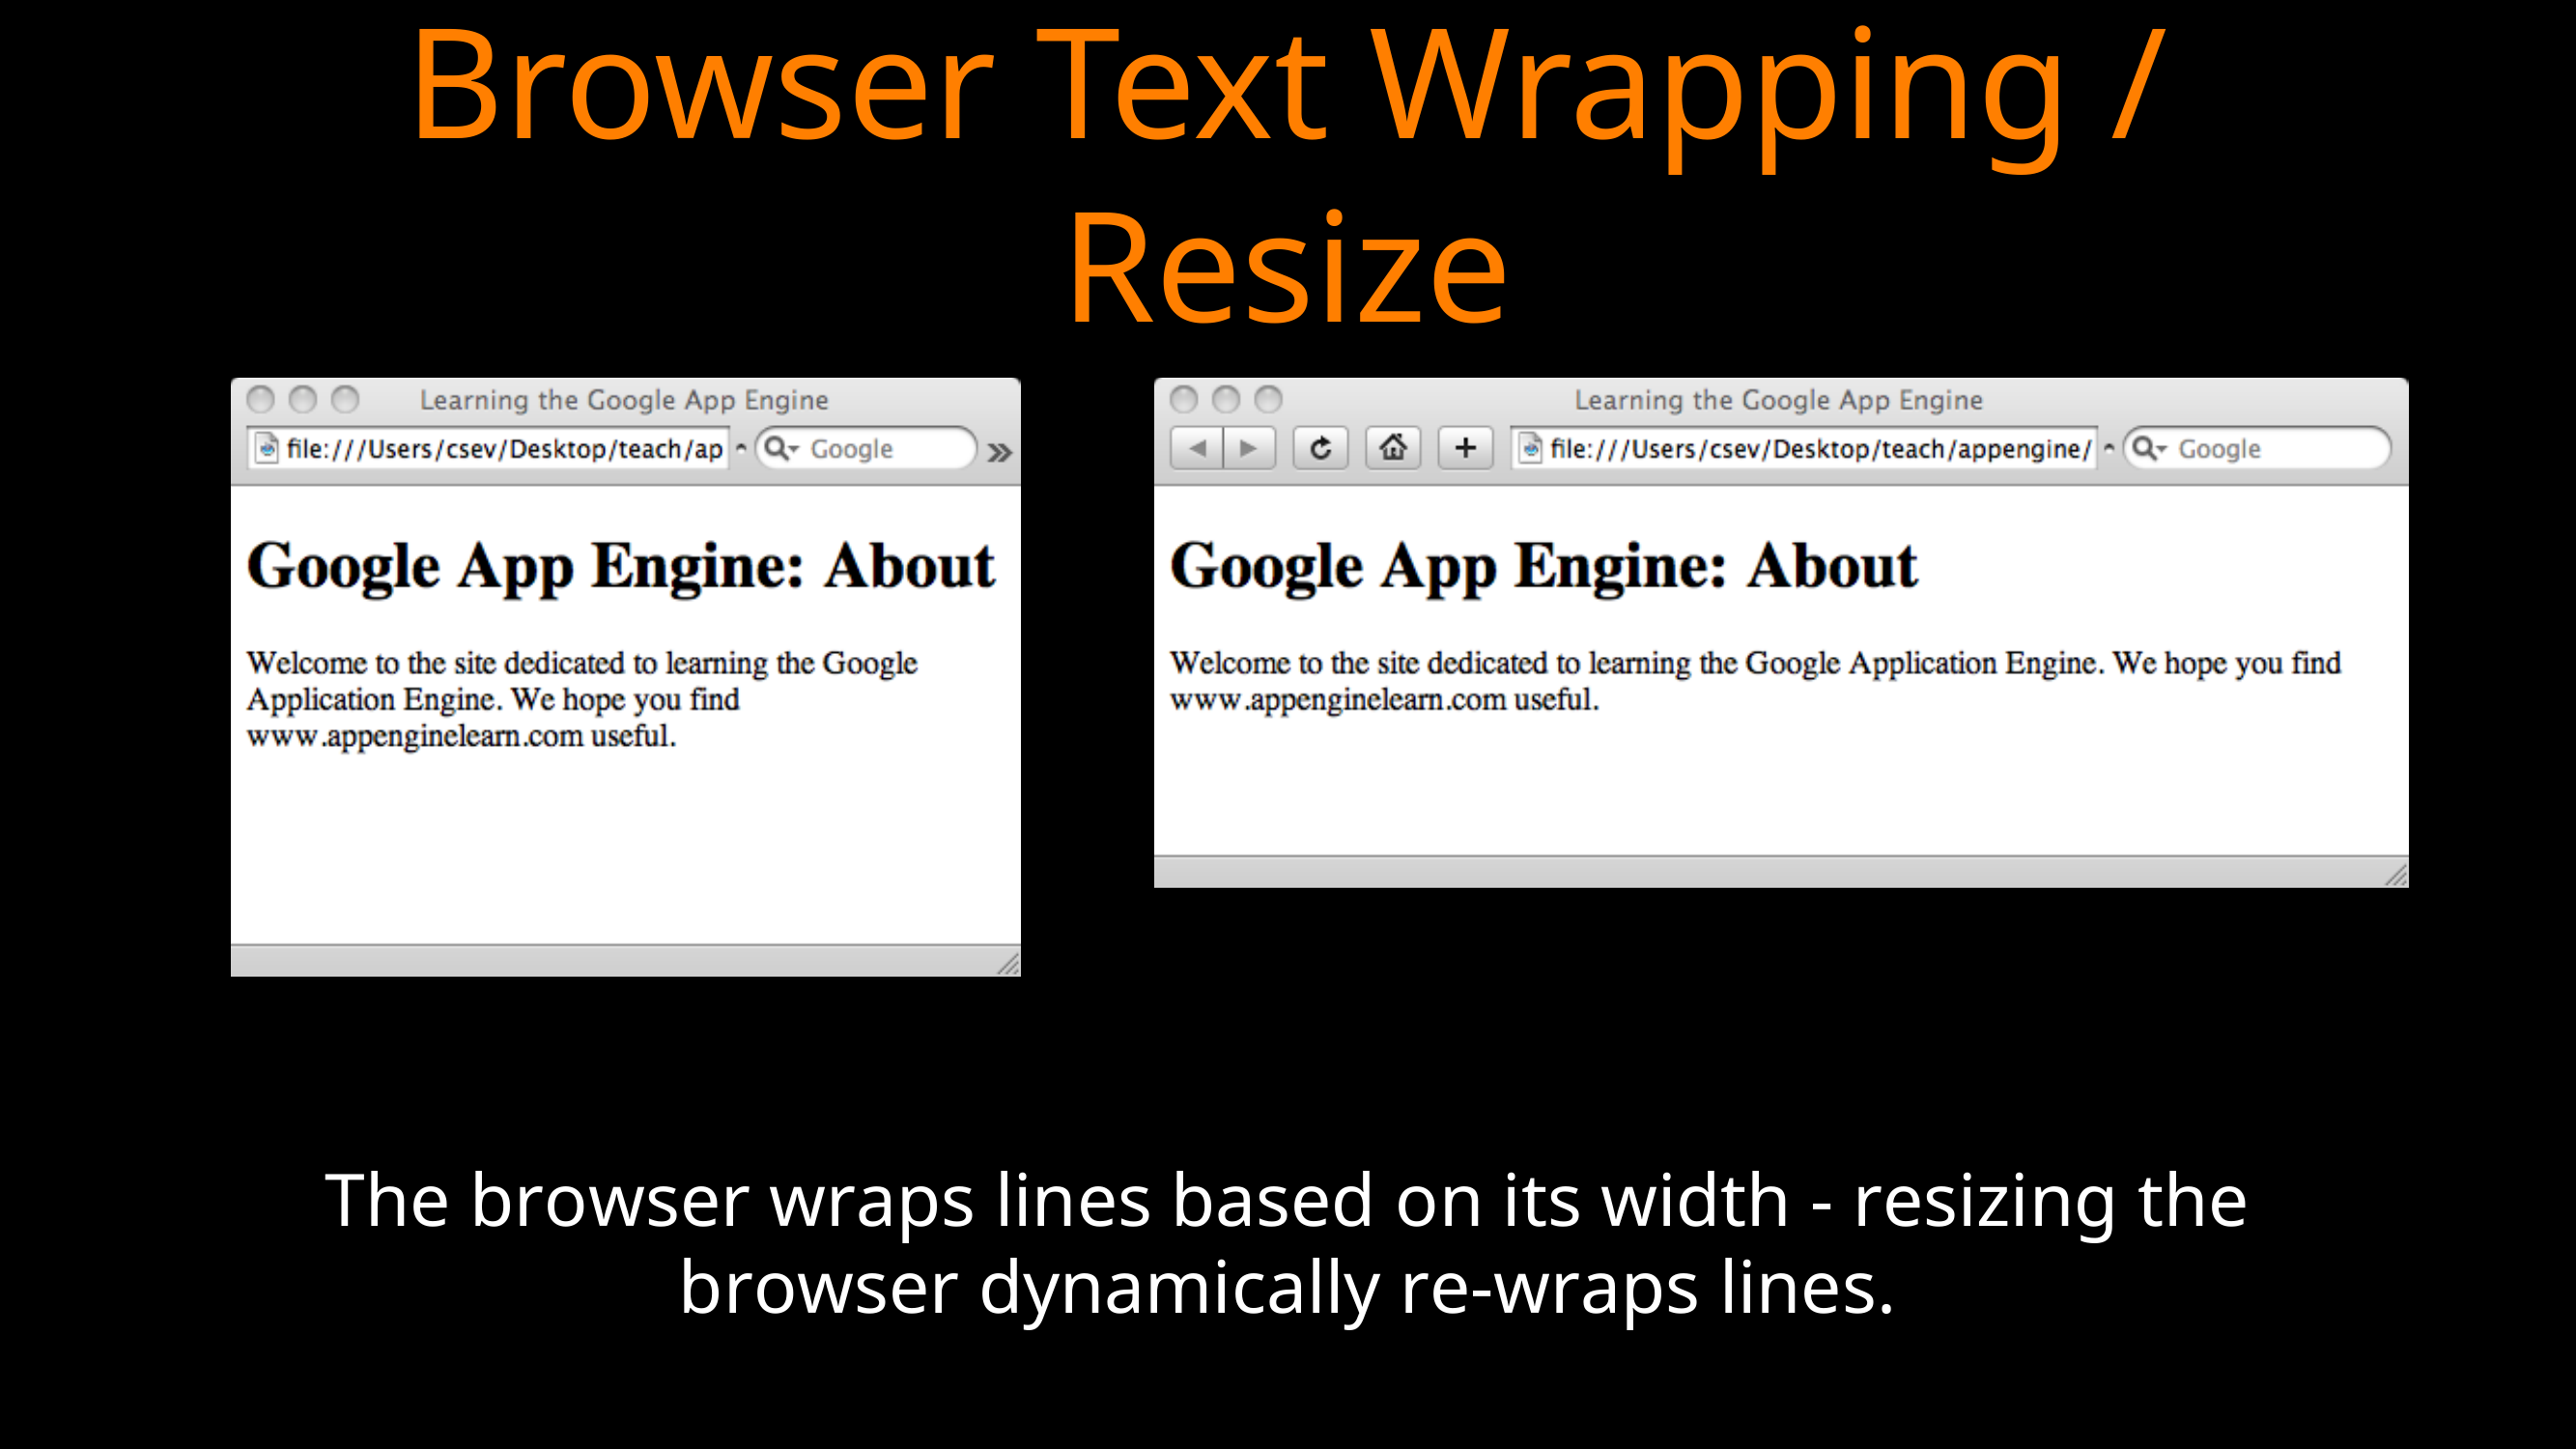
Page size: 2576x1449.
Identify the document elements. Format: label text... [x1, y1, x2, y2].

title Browser Text Wrapping / Resize [183, 38, 2392, 300]
picture [1154, 378, 2409, 888]
text_box The browser wraps lines based on its width - resizing the browser dynamically re-wraps lines. [297, 1150, 2279, 1332]
picture [231, 378, 1021, 977]
